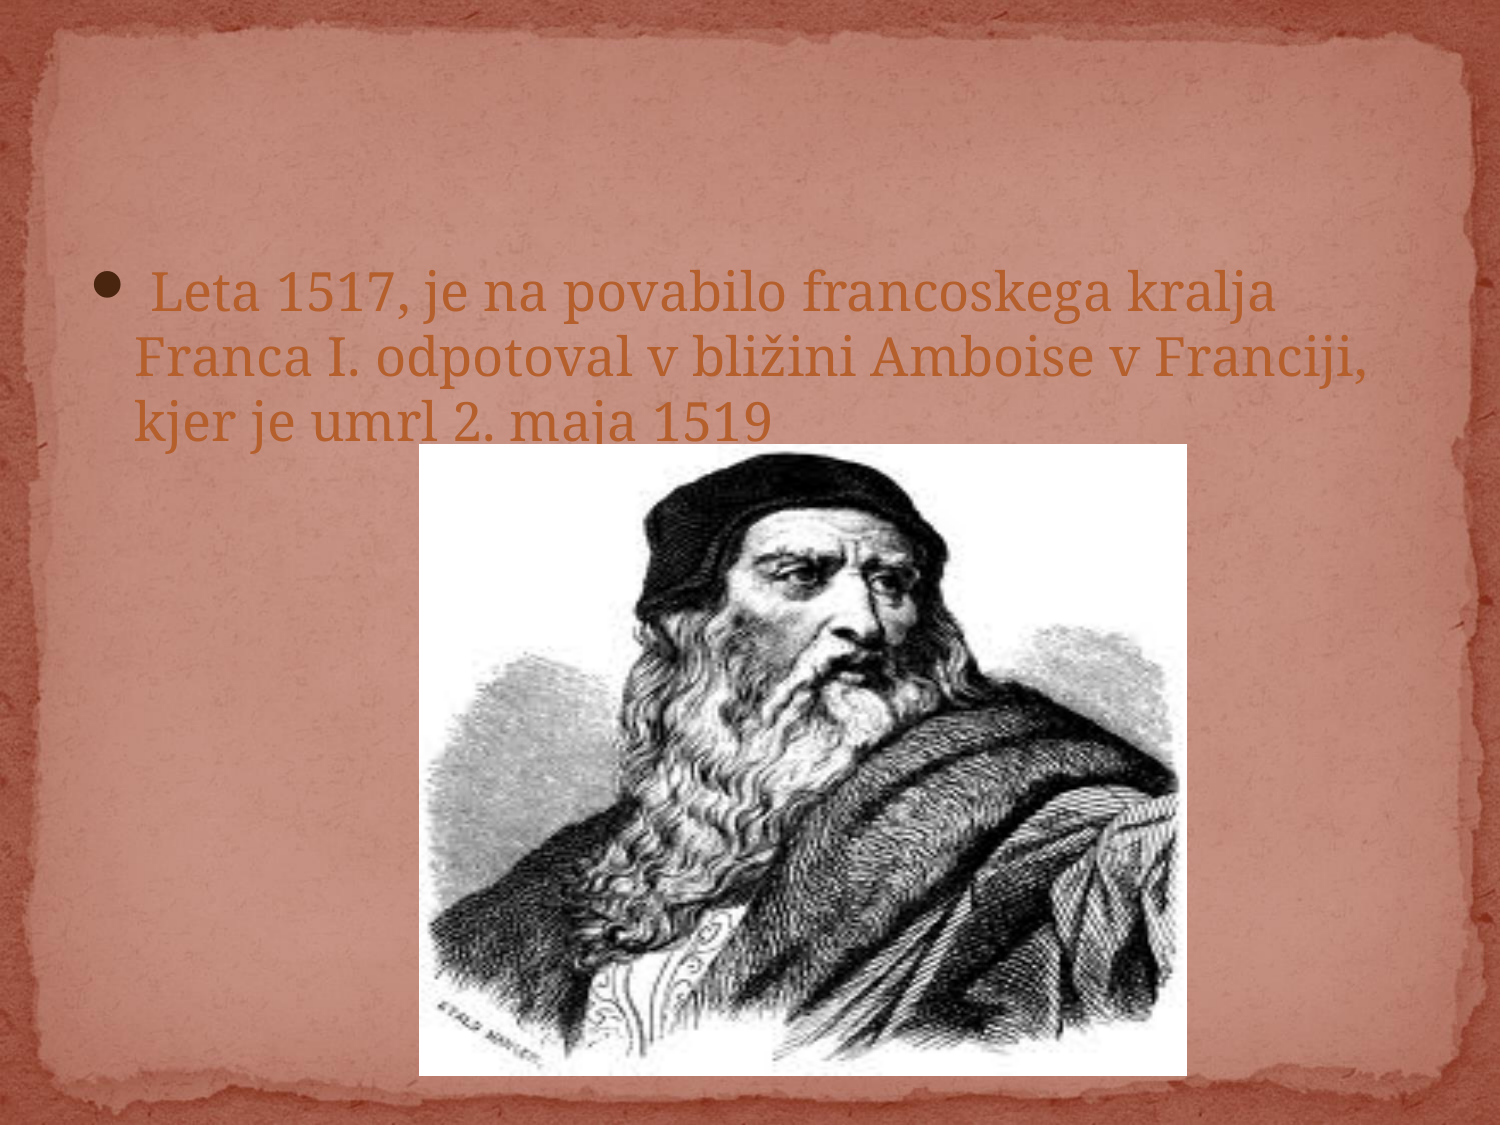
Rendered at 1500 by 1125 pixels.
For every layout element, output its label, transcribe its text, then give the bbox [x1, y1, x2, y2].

picture [0, 0, 1500, 1125]
list Leta 1517, je na povabilo francoskega kralja Franca I. odpotoval v bližini Amboise v Franciji, kjer je umrl 2. maja 1519 [75, 249, 1425, 1000]
